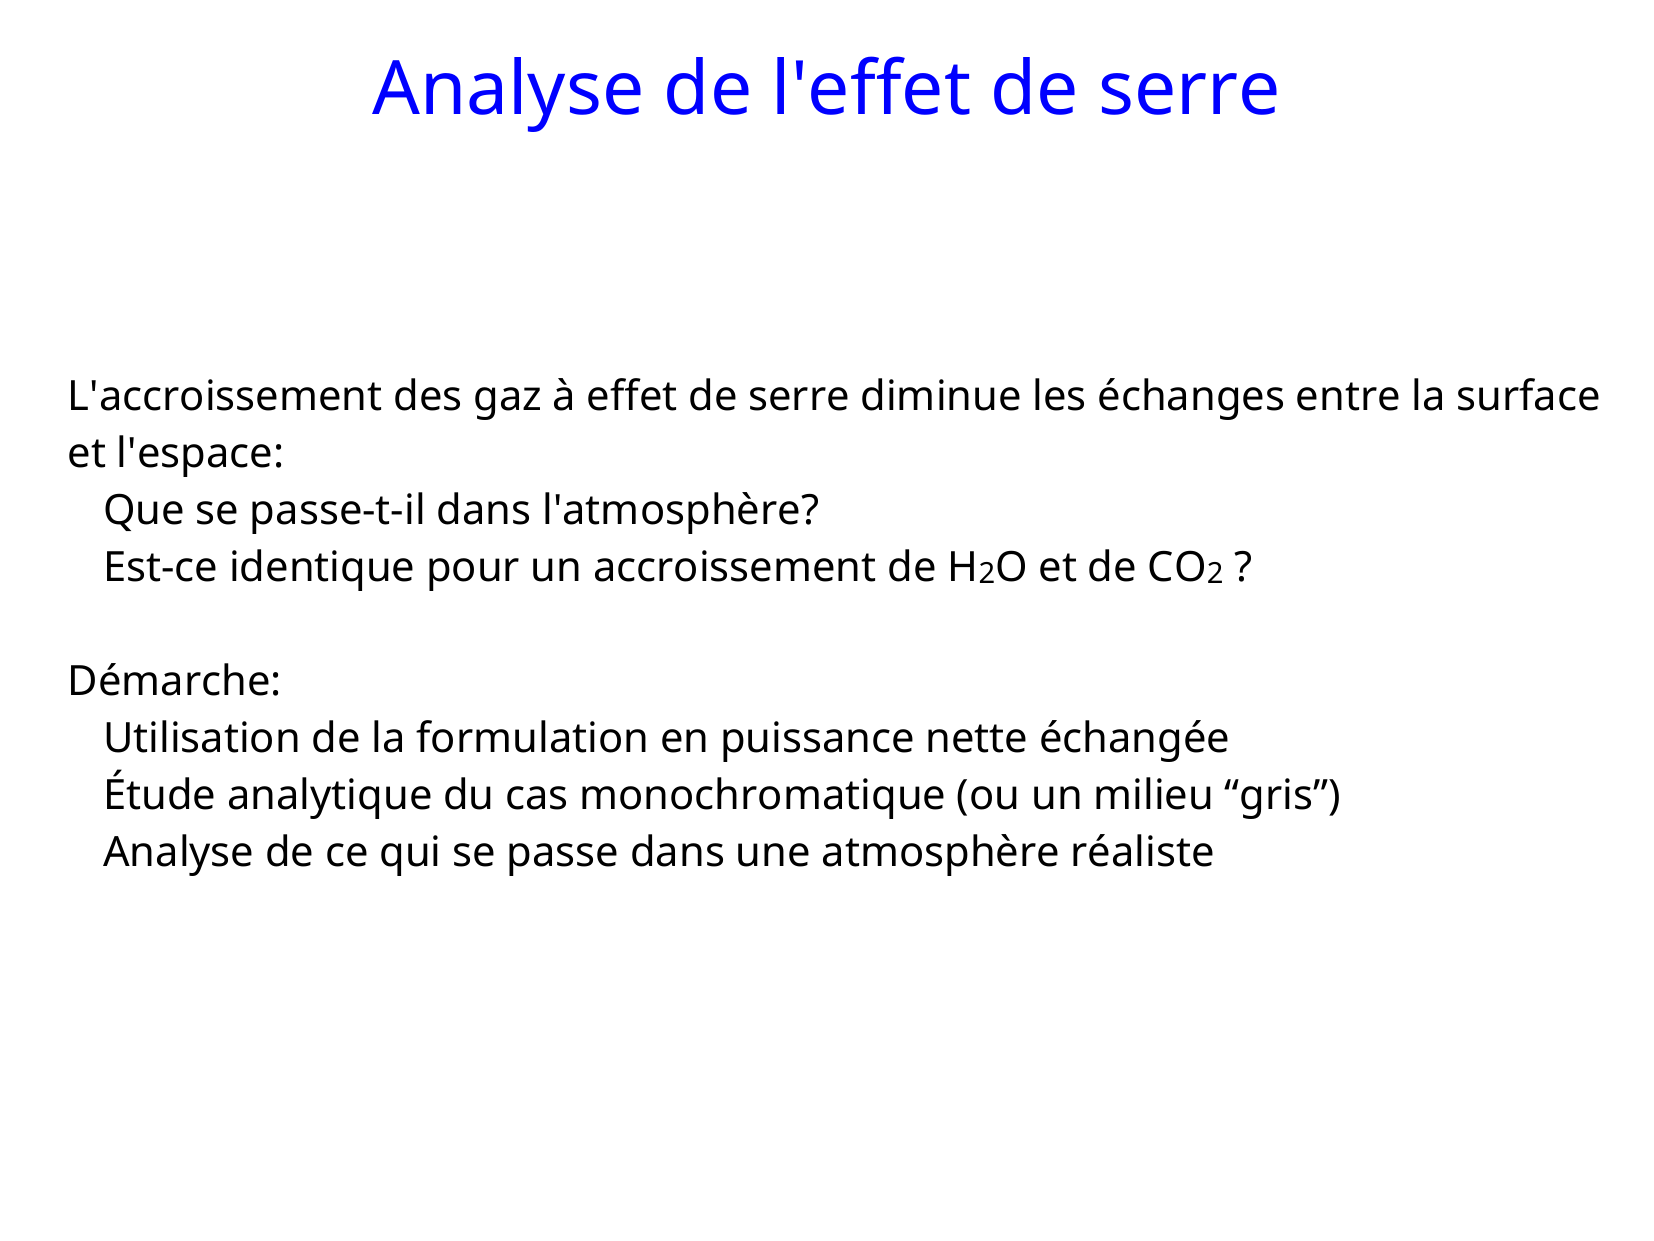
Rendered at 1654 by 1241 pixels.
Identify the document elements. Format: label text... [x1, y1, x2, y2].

text_box L'accroissement des gaz à effet de serre diminue les échanges entre la surface et l'espace: Que se passe-t-il dans l'atmosphère? Est-ce identique pour un accroissement de H2O et de CO2 ? Démarche: Utilisation de la formulation en puissance nette échangée Étude analytique du cas monochromatique (ou un milieu “gris”) Analyse de ce qui se passe dans une atmosphère réaliste [52, 301, 1630, 1210]
title Analyse de l'effet de serre [82, 16, 1571, 155]
